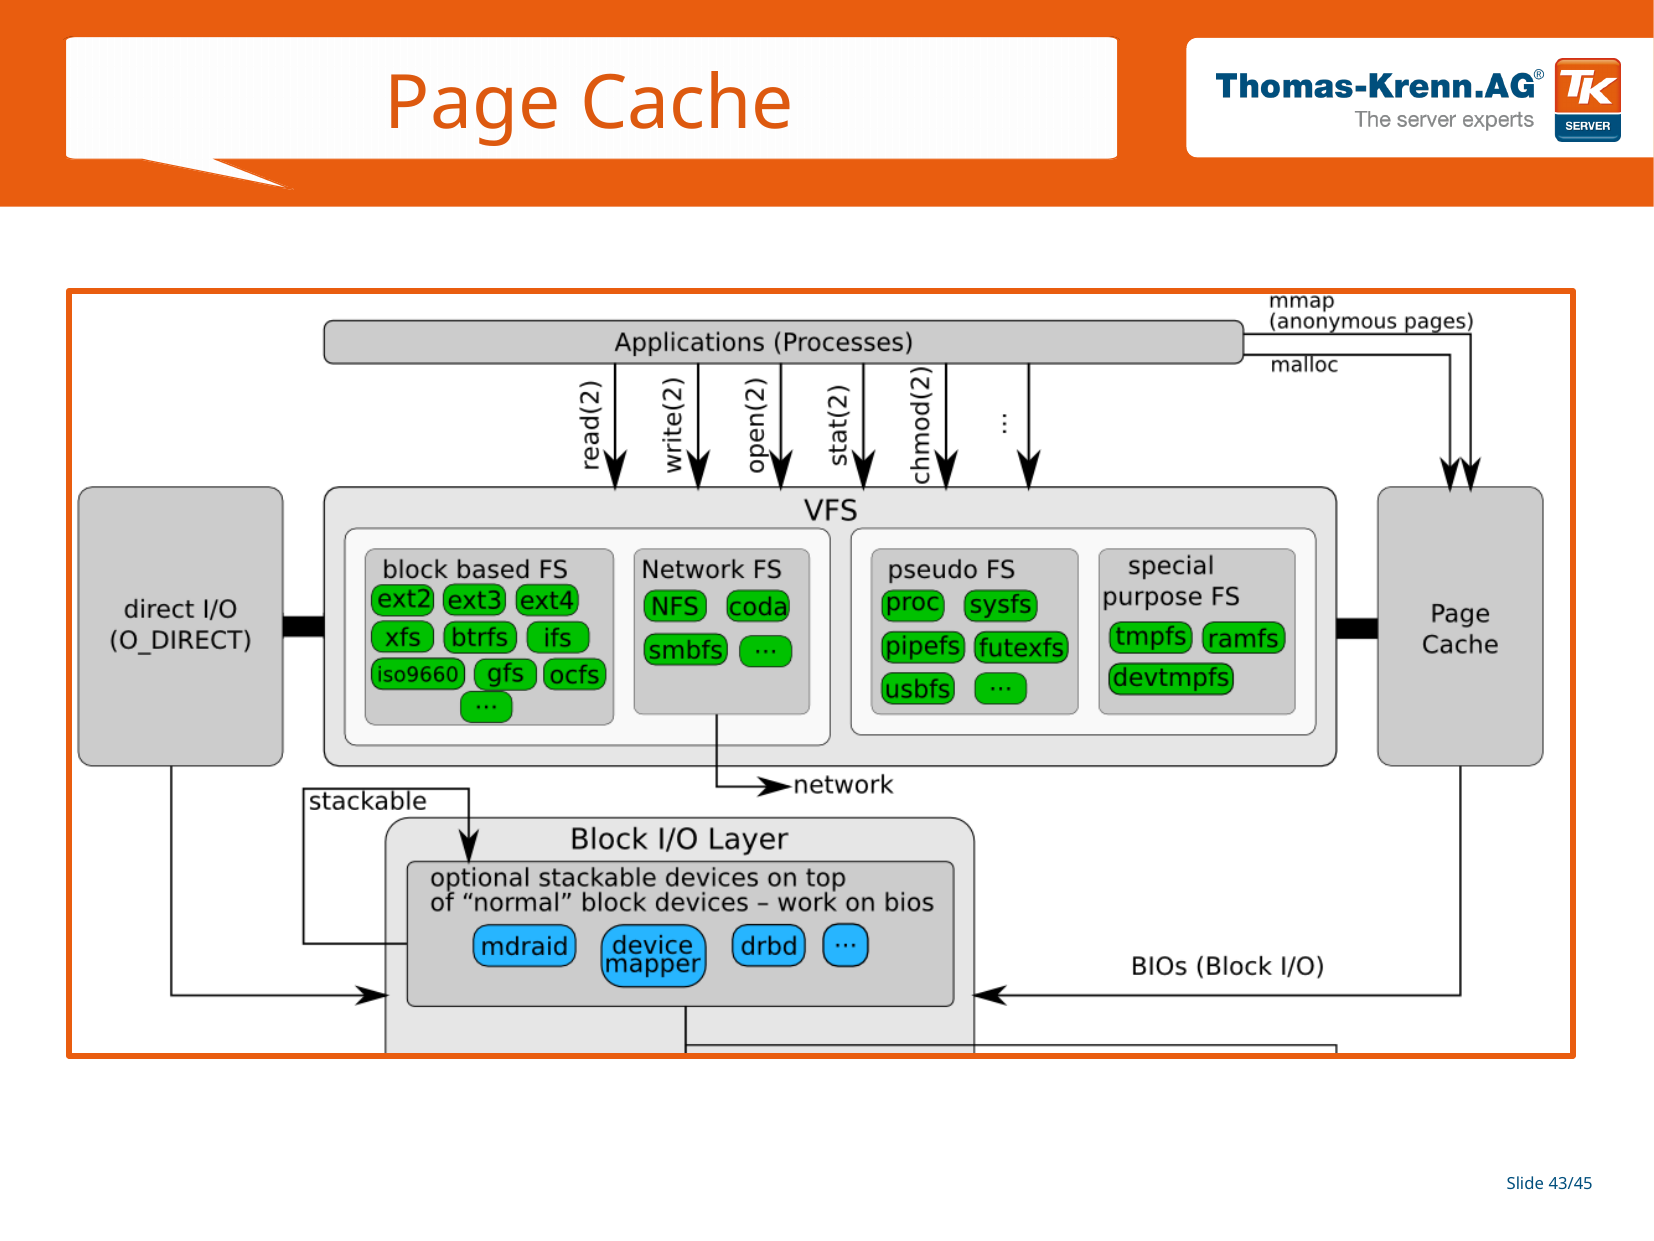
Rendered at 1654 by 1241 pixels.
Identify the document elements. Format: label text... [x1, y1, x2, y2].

title Page Cache [69, 35, 1110, 165]
picture [63, 36, 1120, 190]
picture [71, 293, 1571, 1053]
picture [1216, 58, 1621, 142]
